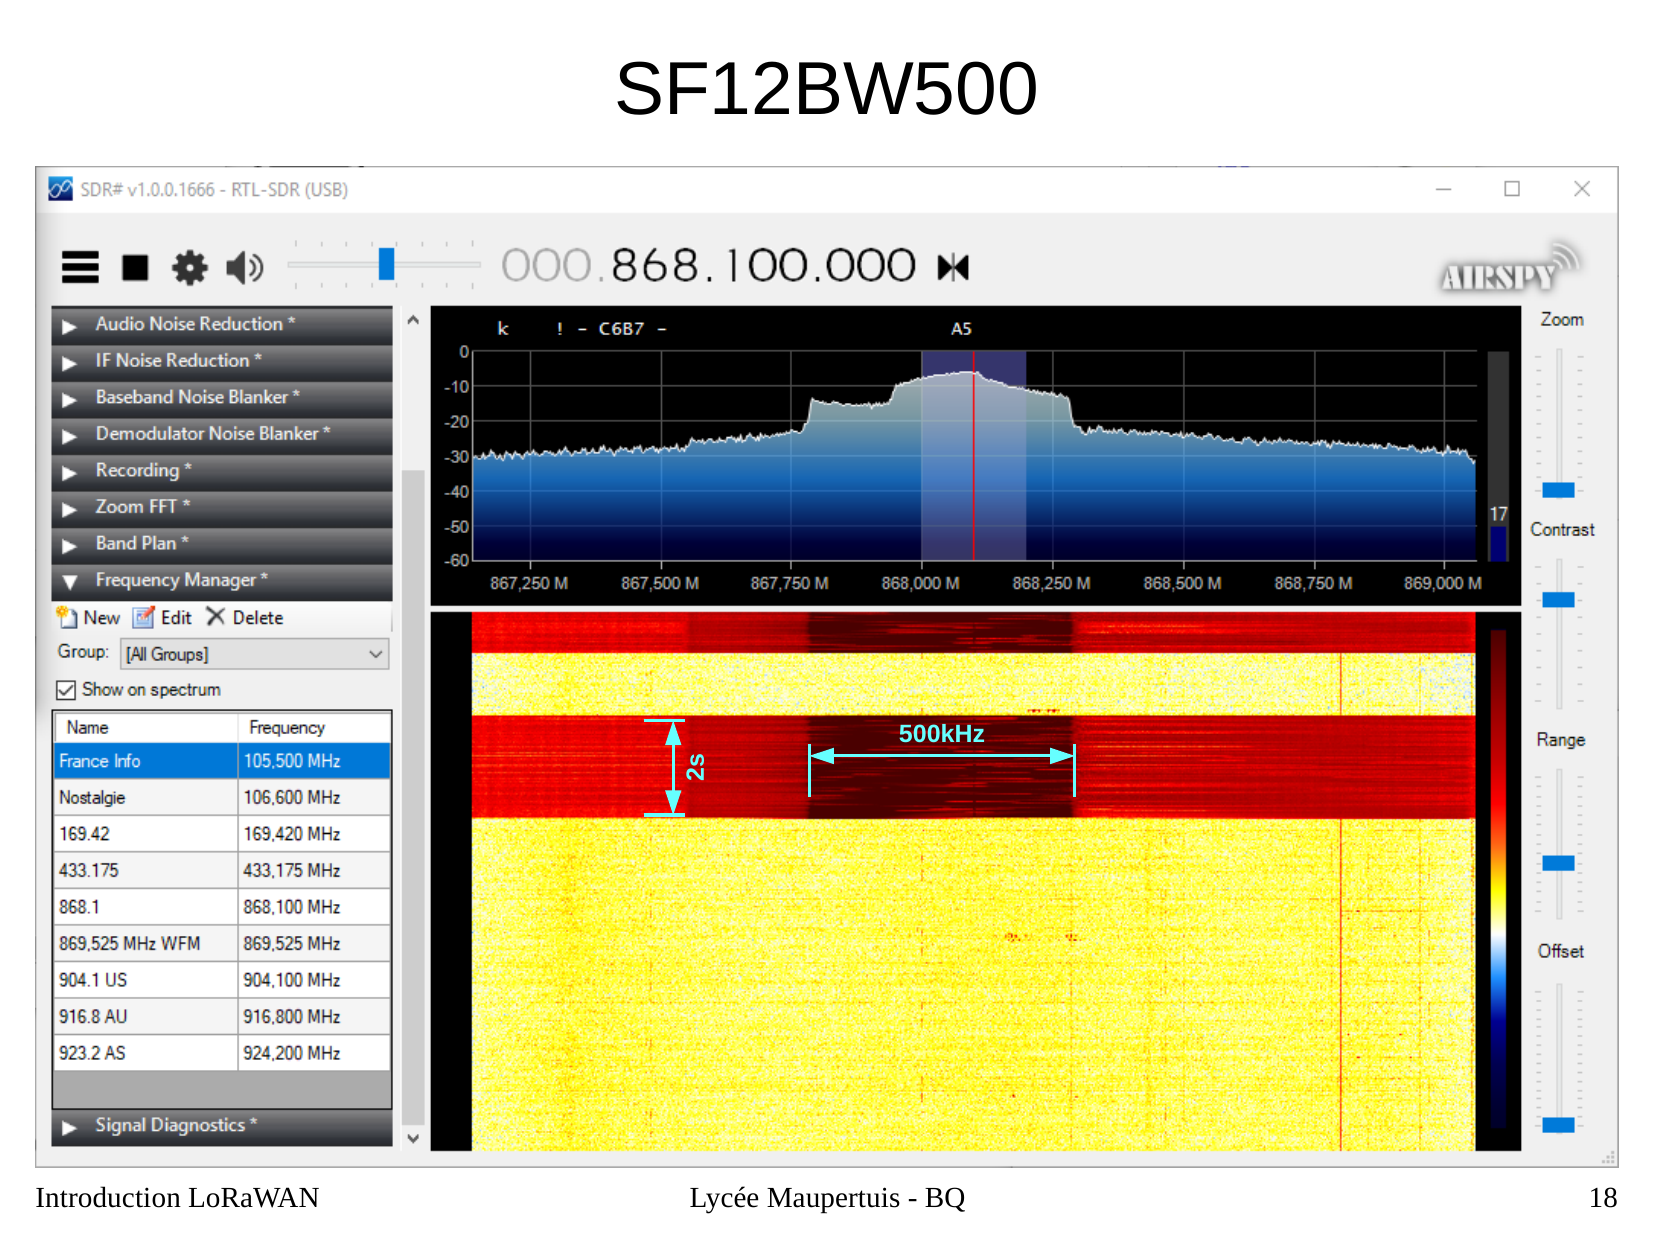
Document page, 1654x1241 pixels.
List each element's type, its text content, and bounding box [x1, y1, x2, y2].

picture [35, 166, 1619, 1168]
title SF12BW500 [35, 35, 1619, 142]
